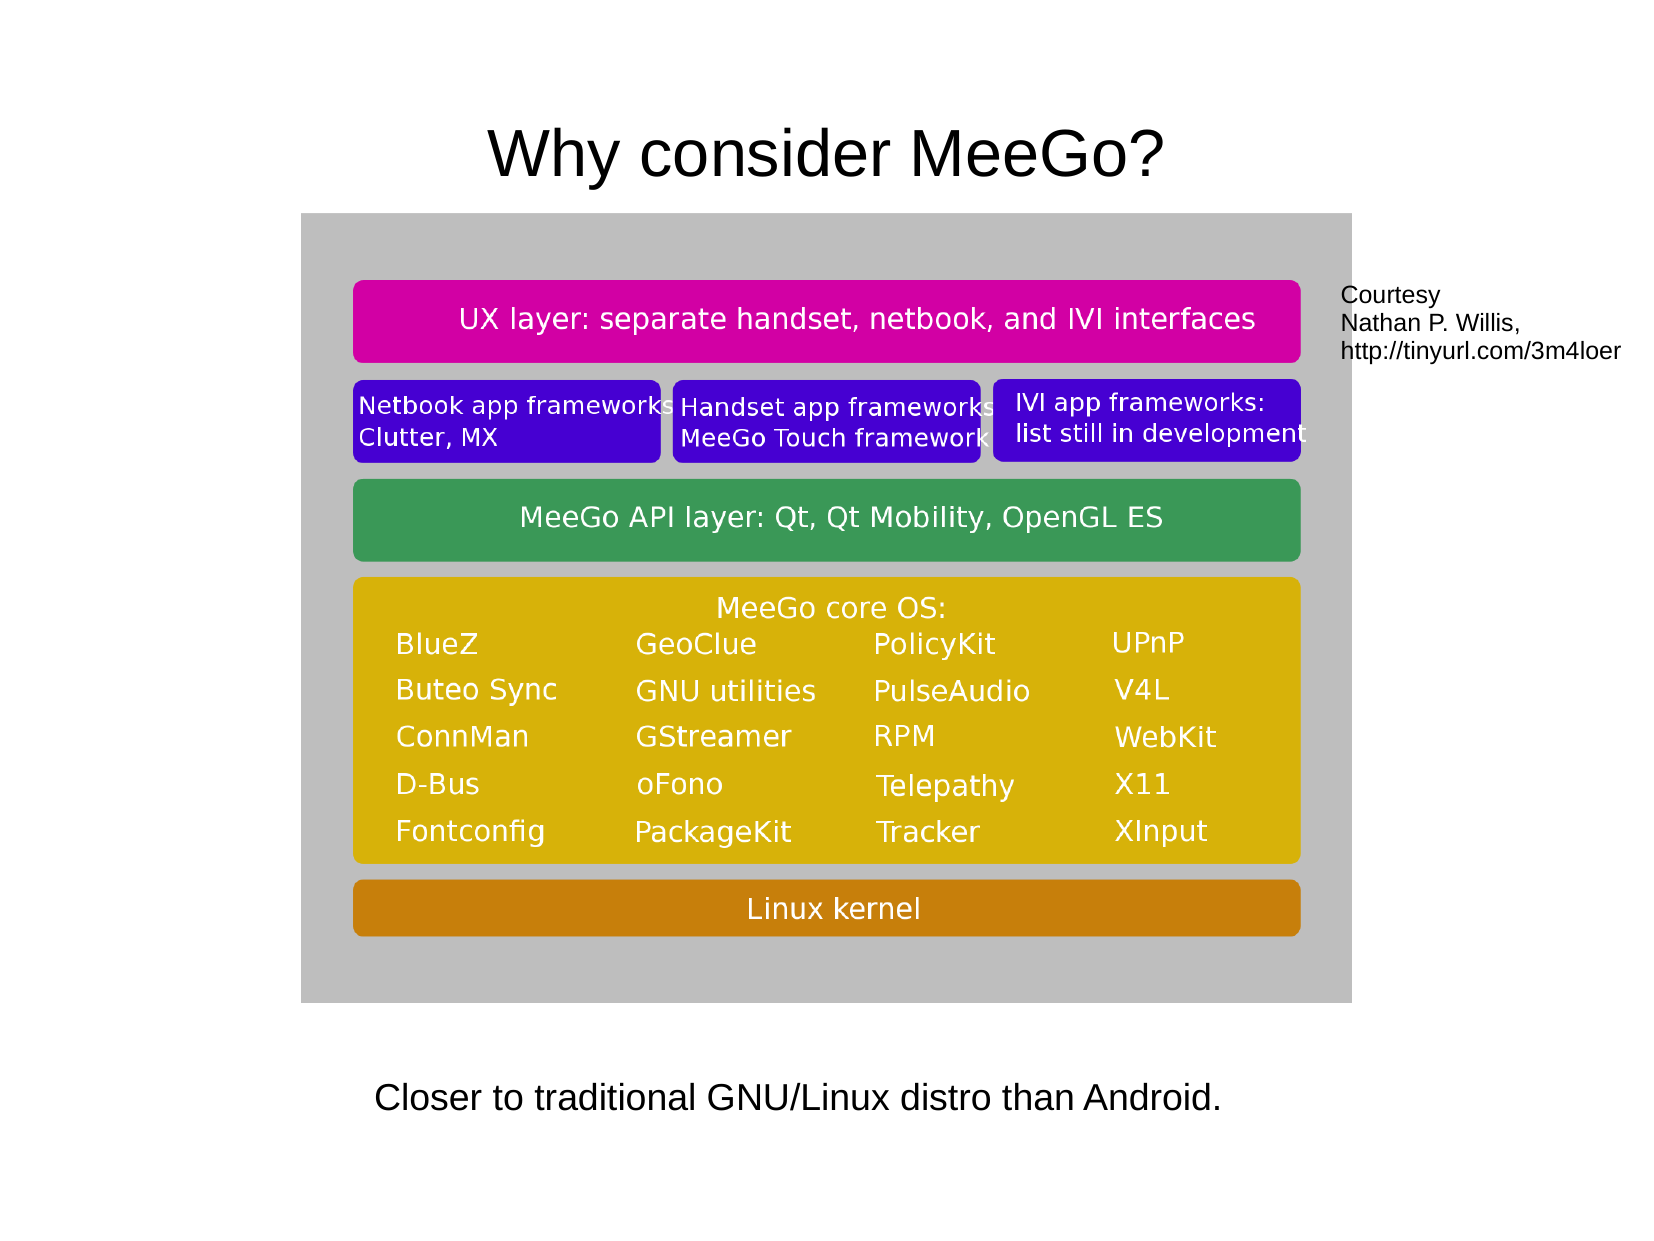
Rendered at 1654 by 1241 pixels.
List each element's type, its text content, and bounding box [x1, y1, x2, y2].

title Why consider MeeGo? [82, 49, 1571, 257]
picture [301, 213, 1352, 1003]
text_box Courtesy Nathan P. Willis, http://tinyurl.com/3m4loer [1325, 273, 1638, 373]
text_box Closer to traditional GNU/Linux distro than Android. [359, 1069, 1292, 1126]
